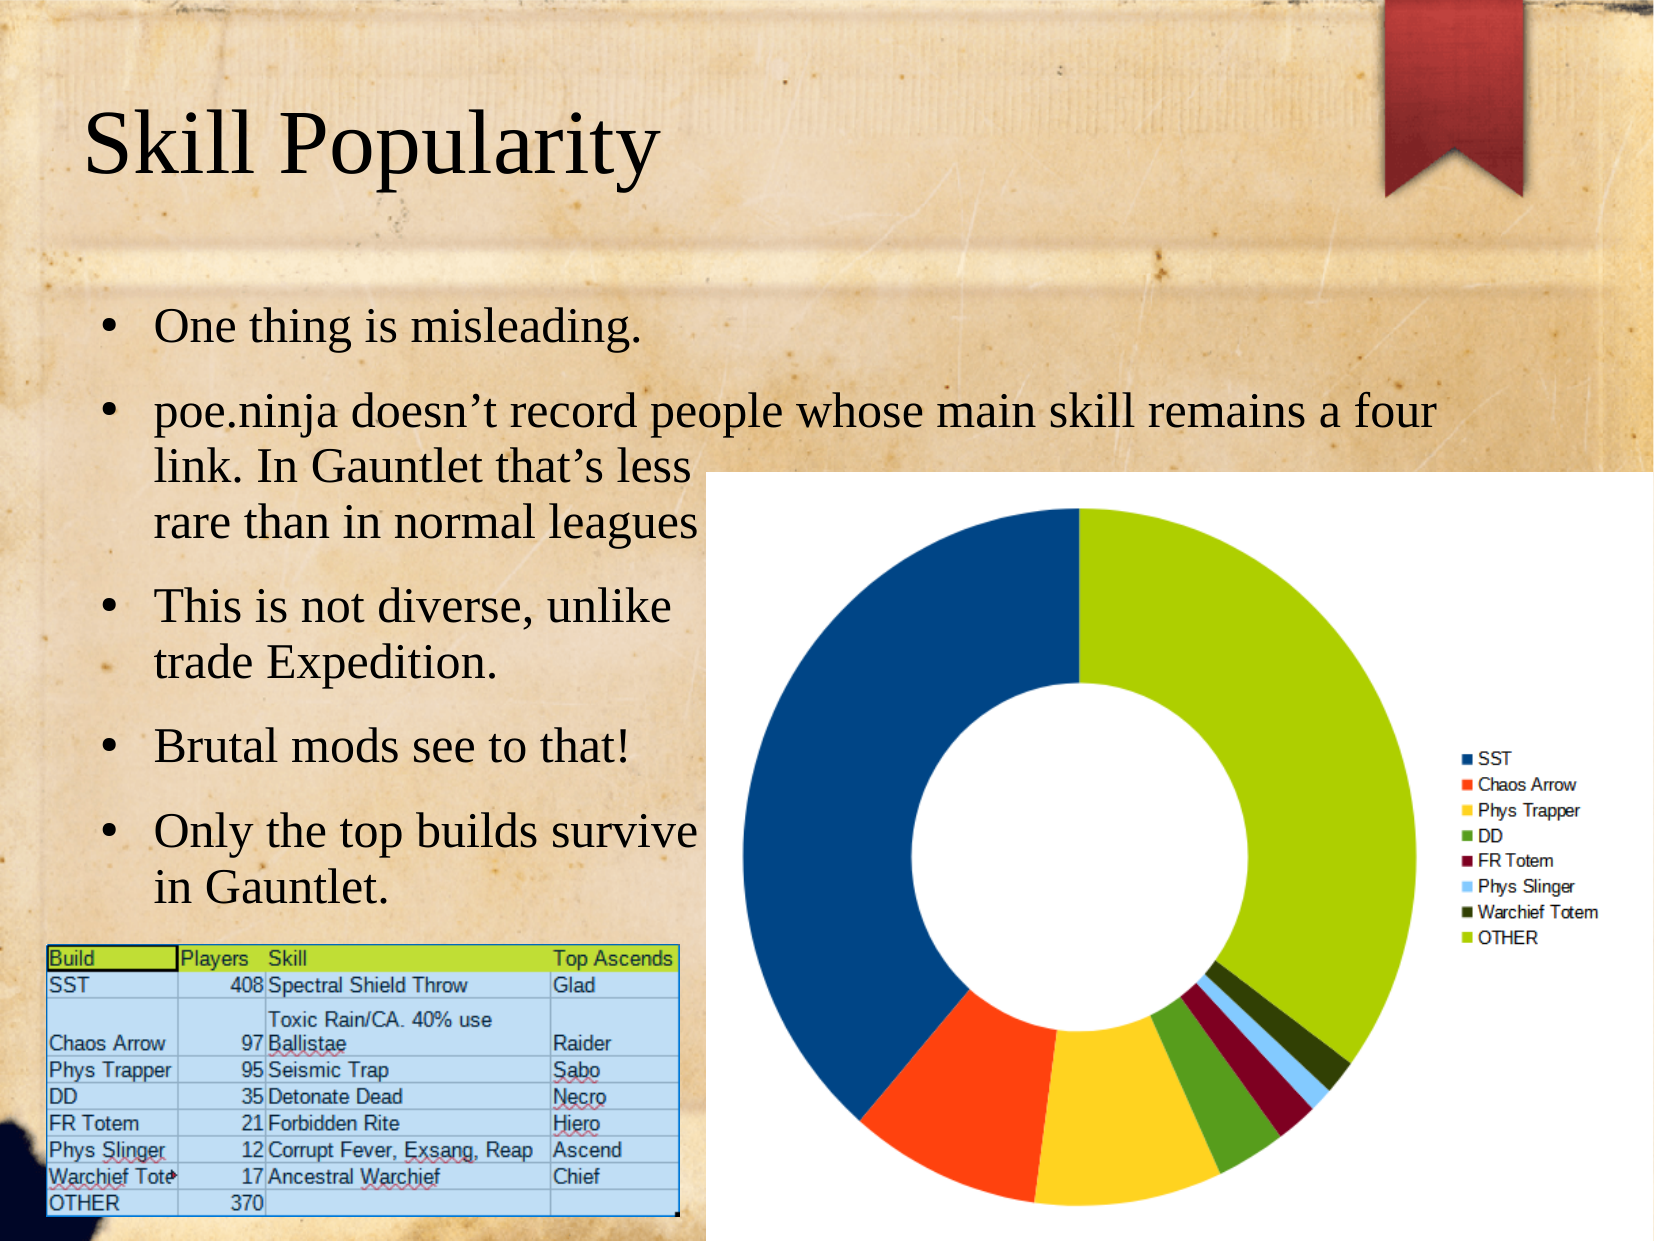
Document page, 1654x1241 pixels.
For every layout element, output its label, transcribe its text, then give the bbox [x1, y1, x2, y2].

picture [0, 0, 1654, 1241]
list One thing is misleading. poe.ninja doesn’t record people whose main skill remains a four link. In Gauntlet that’s less rare than in normal leagues This is not diverse, unlike trade Expedition. Brutal mods see to that! Only the top builds survive in Gauntlet. [82, 213, 1538, 933]
title Skill Popularity [82, 49, 1347, 213]
